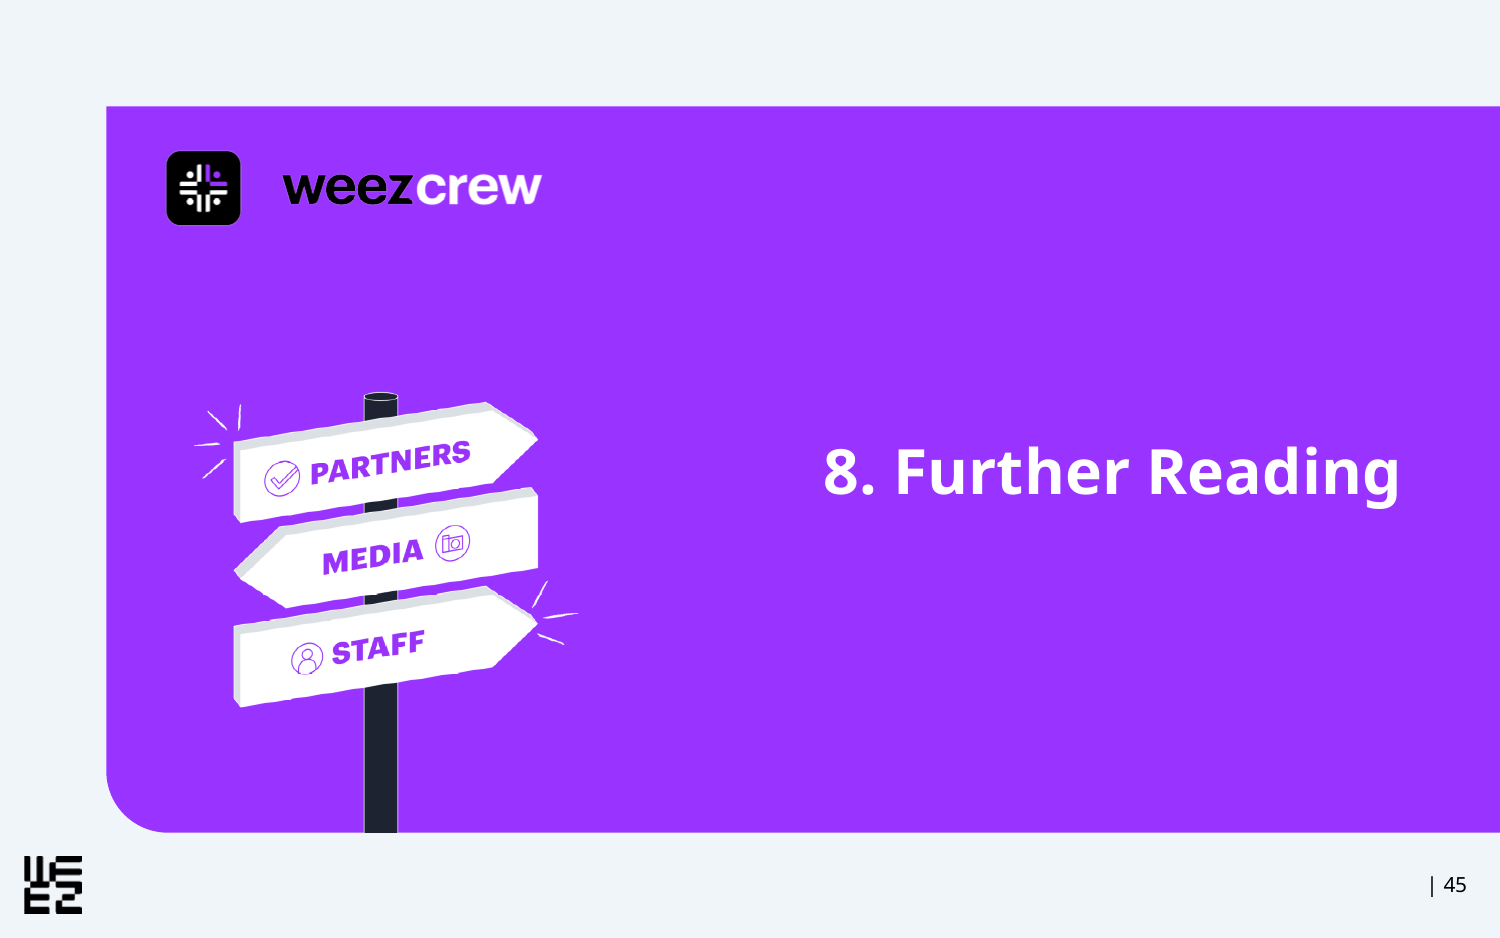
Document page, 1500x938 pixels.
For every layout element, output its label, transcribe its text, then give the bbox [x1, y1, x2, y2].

picture [49, 39, 725, 833]
slide_number | <number> [1393, 850, 1482, 922]
title 8. Further Reading [590, 309, 1418, 629]
picture [24, 856, 82, 914]
